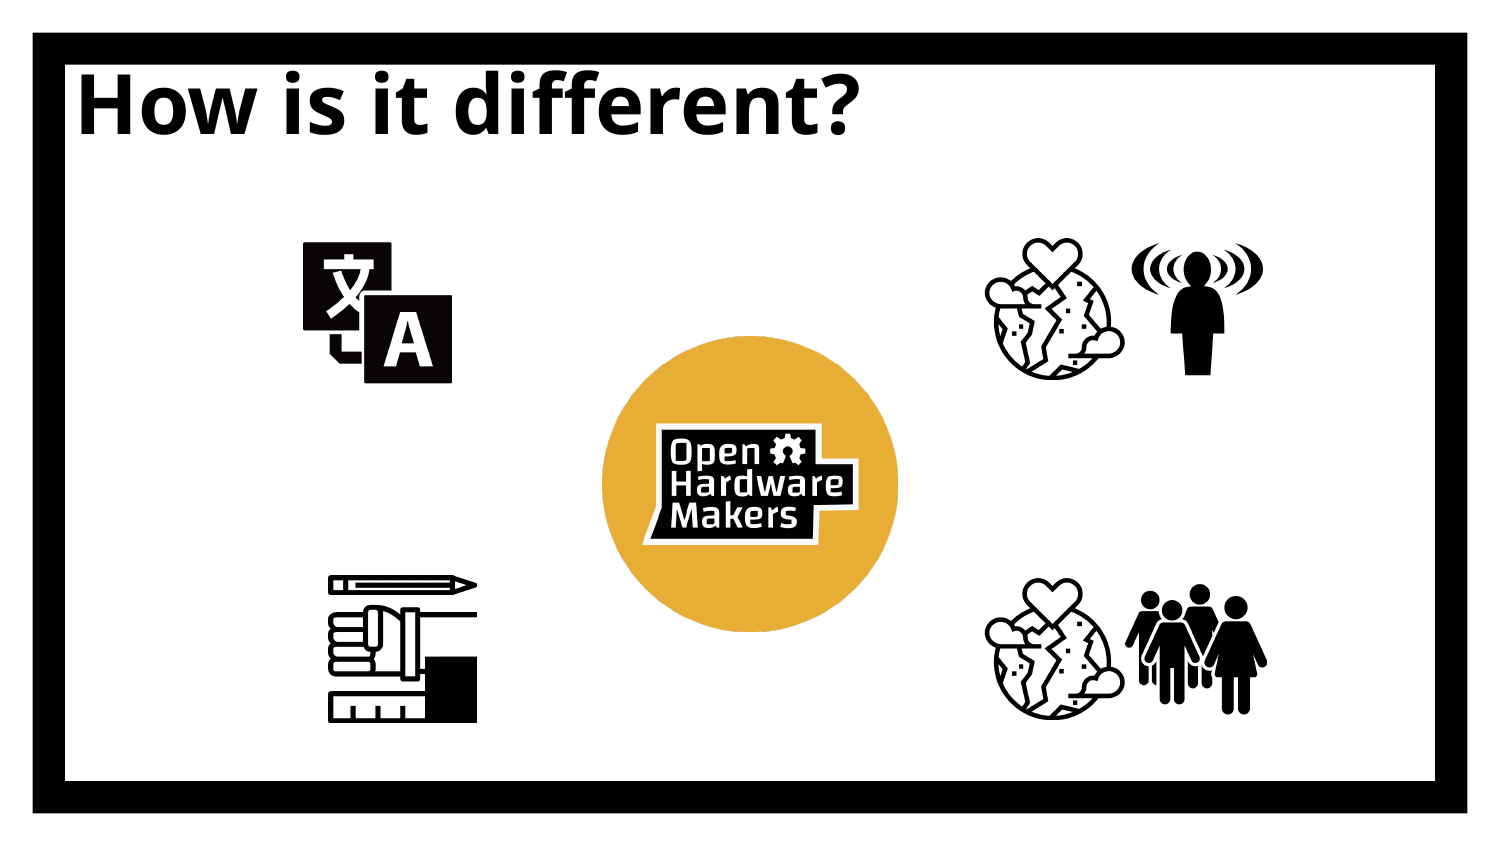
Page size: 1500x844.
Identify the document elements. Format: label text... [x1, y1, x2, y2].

picture [328, 575, 477, 724]
picture [983, 238, 1267, 380]
title How is it different? [59, 42, 898, 167]
picture [602, 336, 898, 632]
picture [983, 578, 1267, 720]
picture [303, 238, 452, 387]
